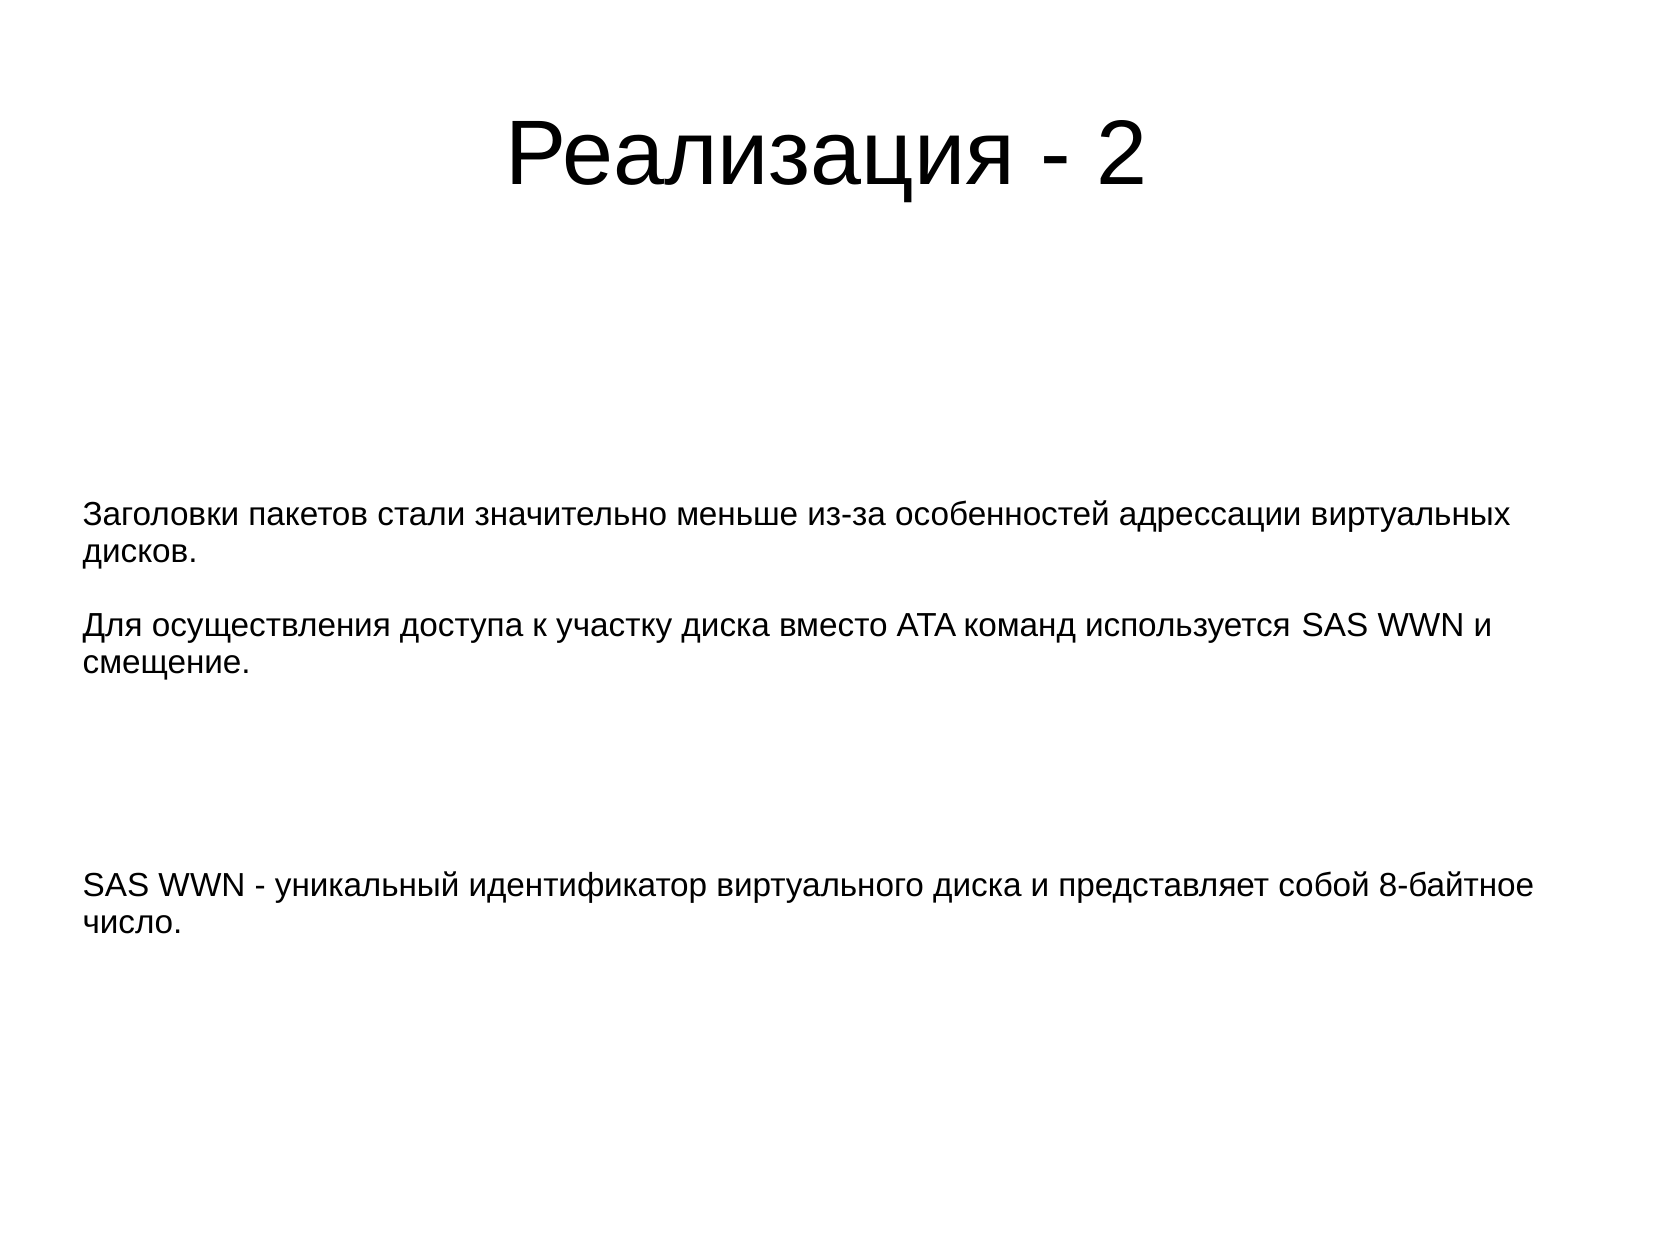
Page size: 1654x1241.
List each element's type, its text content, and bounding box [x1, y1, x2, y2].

subtitle Заголовки пакетов стали значительно меньше из-за особенностей адрессации виртуальных дисков. Для осуществления доступа к участку диска вместо ATA команд используется SAS WWN и смещение. SAS WWN - уникальный идентификатор виртуального диска и представляет собой 8-байтное число. [82, 290, 1571, 1109]
title Реализация - 2 [82, 59, 1571, 247]
